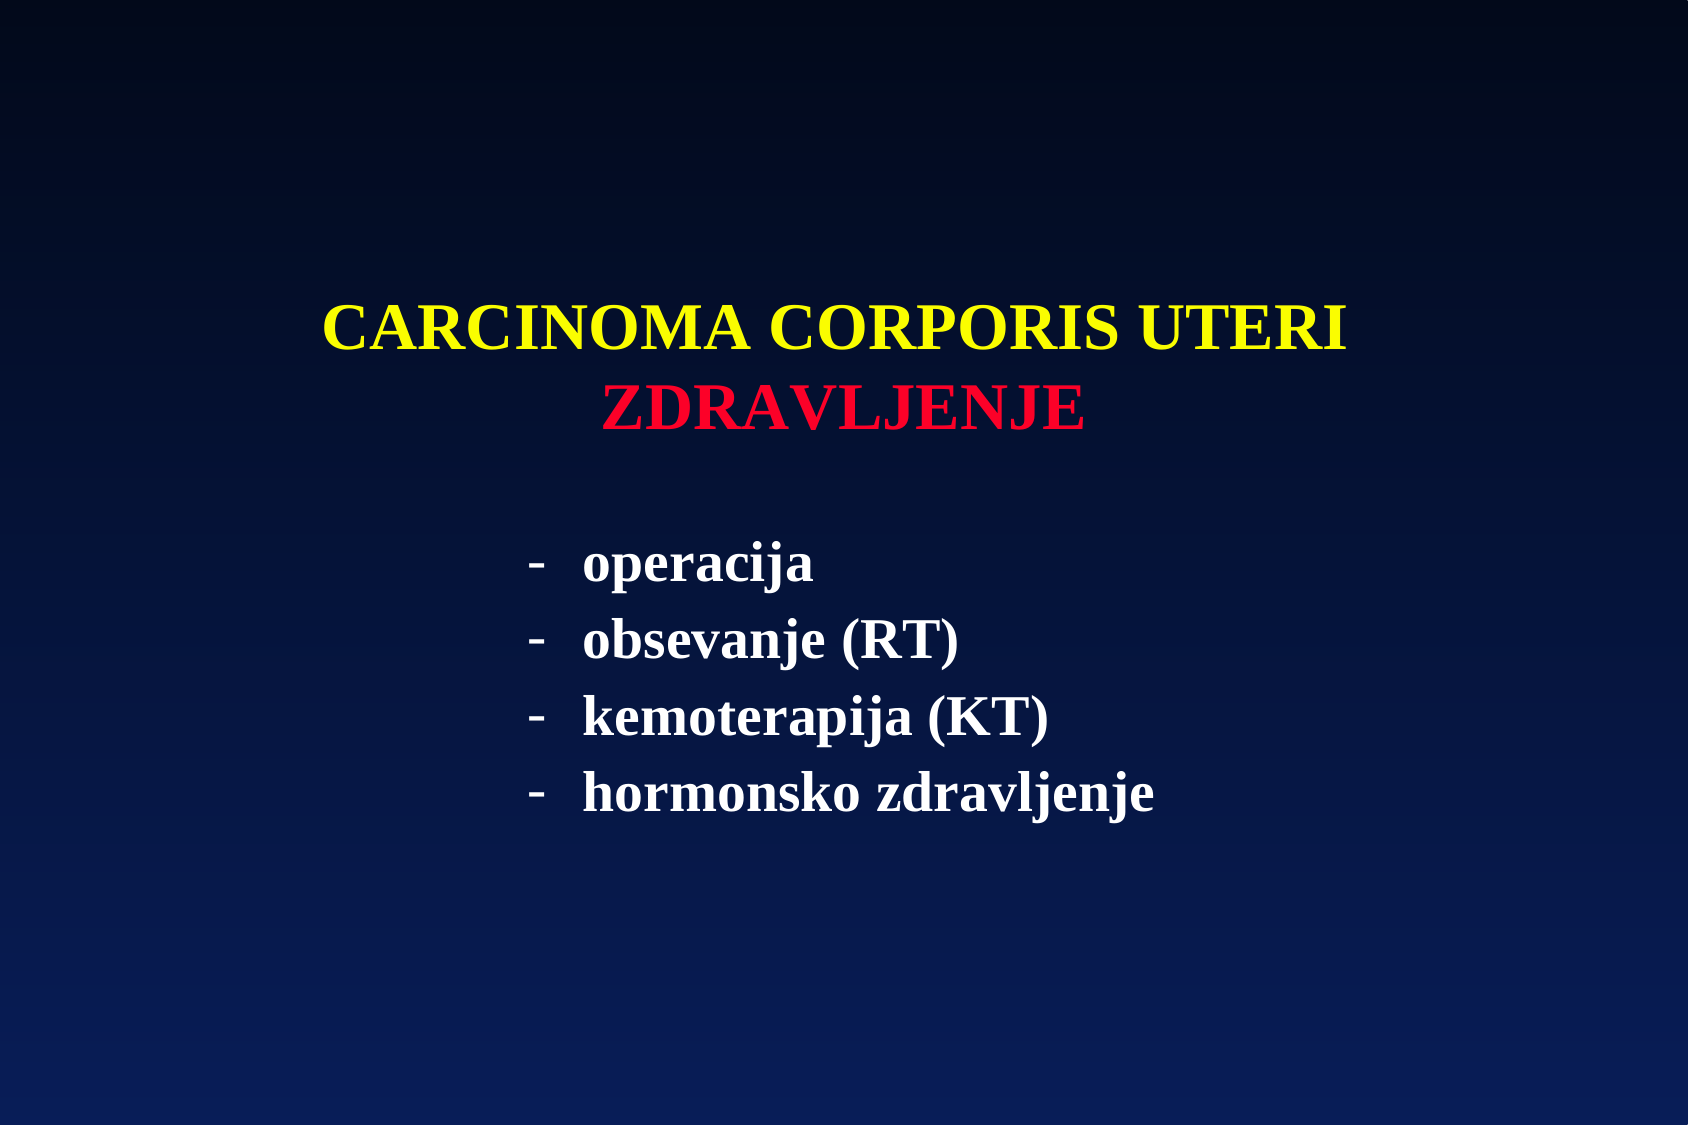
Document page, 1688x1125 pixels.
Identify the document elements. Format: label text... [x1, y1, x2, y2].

title CARCINOMA CORPORIS UTERI ZDRAVLJENJE [0, 249, 1688, 475]
list operacija obsevanje (RT) kemoterapija (KT) hormonsko zdravljenje [512, 524, 1300, 950]
